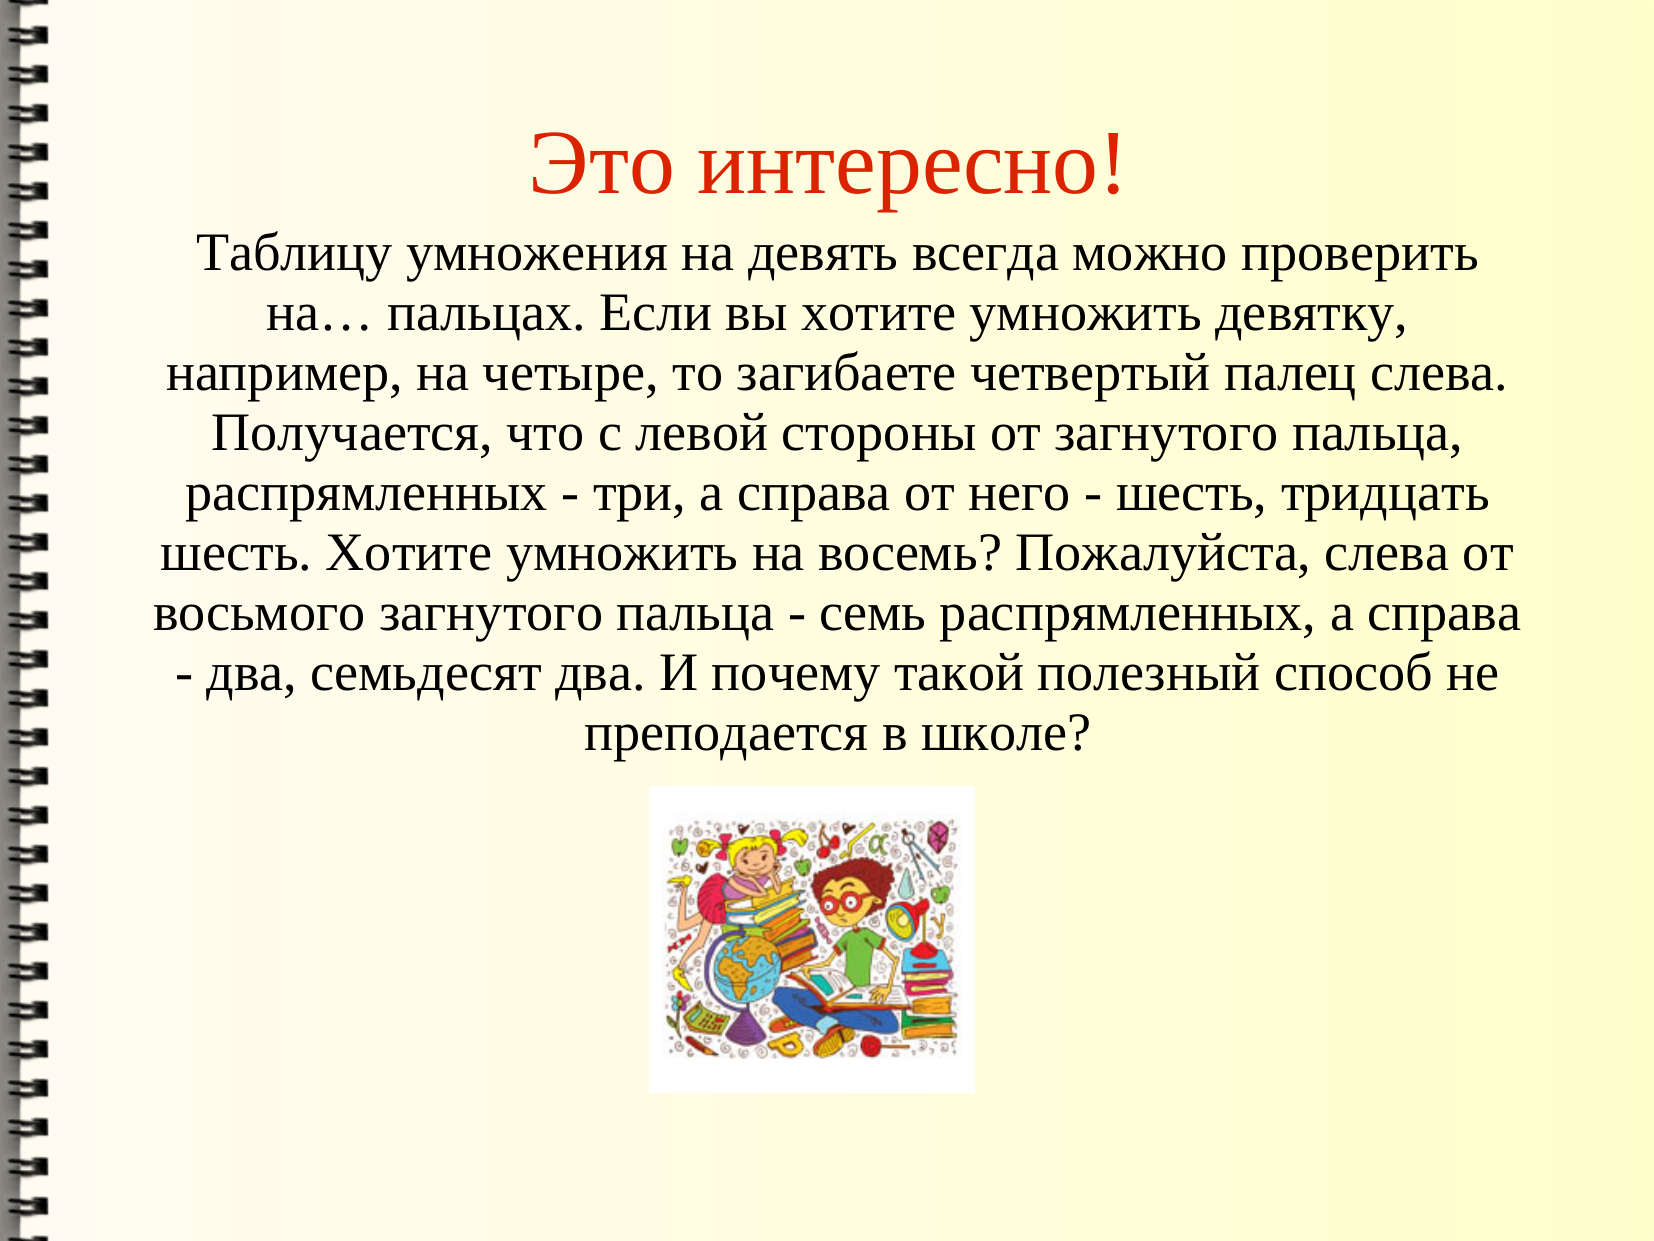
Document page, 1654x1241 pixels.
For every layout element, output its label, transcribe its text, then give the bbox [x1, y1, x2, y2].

title Это интересно! [123, 59, 1536, 267]
picture [0, 0, 1654, 1241]
list Таблицу умножения на девять всегда можно проверить на… пальцах. Если вы хотите умножить девятку, например, на четыре, то загибаете четвертый палец слева. Получается, что с левой стороны от загнутого пальца, распрямленных - три, а справа от него - шесть, тридцать шесть. Хотите умножить на восемь? Пожалуйста, слева от восьмого загнутого пальца - семь распрямленных, а справа - два, семьдесят два. И почему такой полезный способ не преподается в школе? [147, 222, 1529, 1004]
picture [649, 786, 975, 1093]
